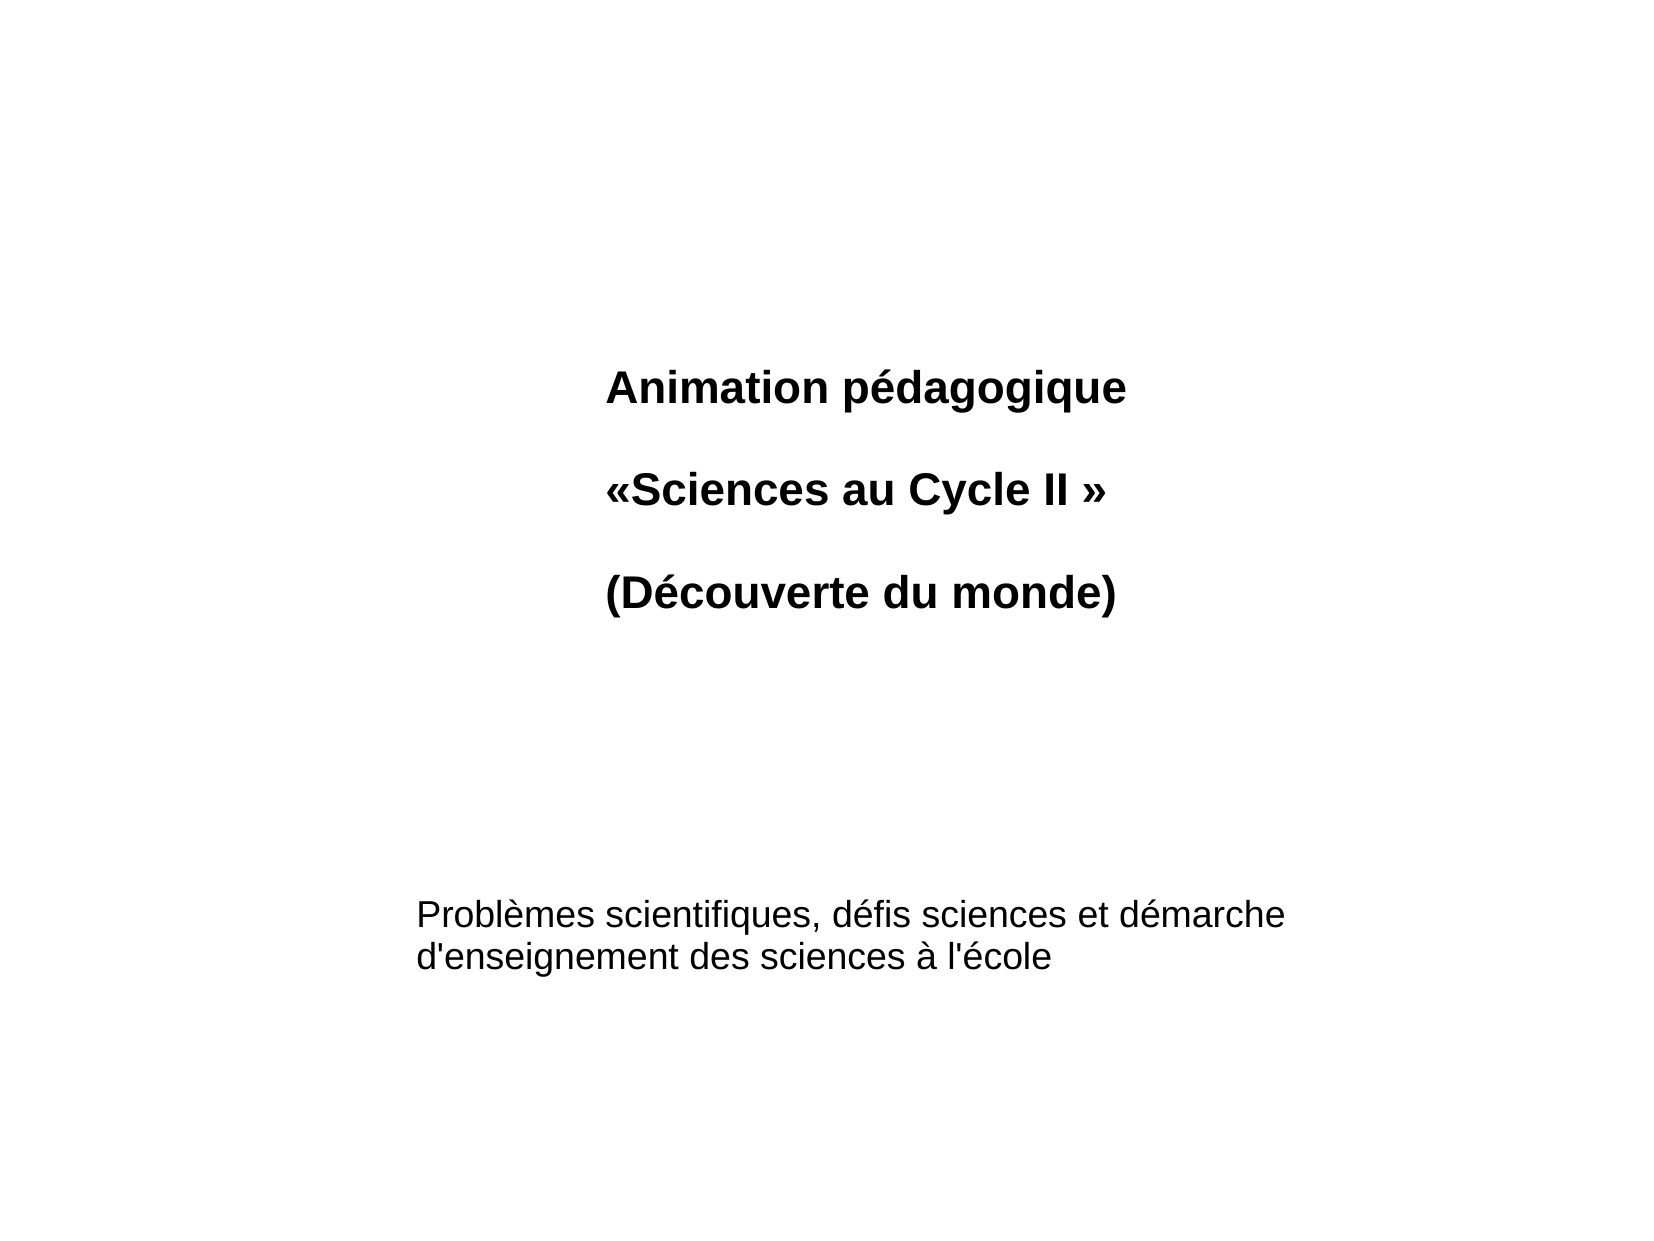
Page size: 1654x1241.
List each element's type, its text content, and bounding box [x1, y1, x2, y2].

text_box Problèmes scientifiques, défis sciences et démarche d'enseignement des sciences à l'école [401, 885, 1501, 1069]
text_box Animation pédagogique «Sciences au Cycle II » (Découverte du monde) [590, 354, 1654, 626]
